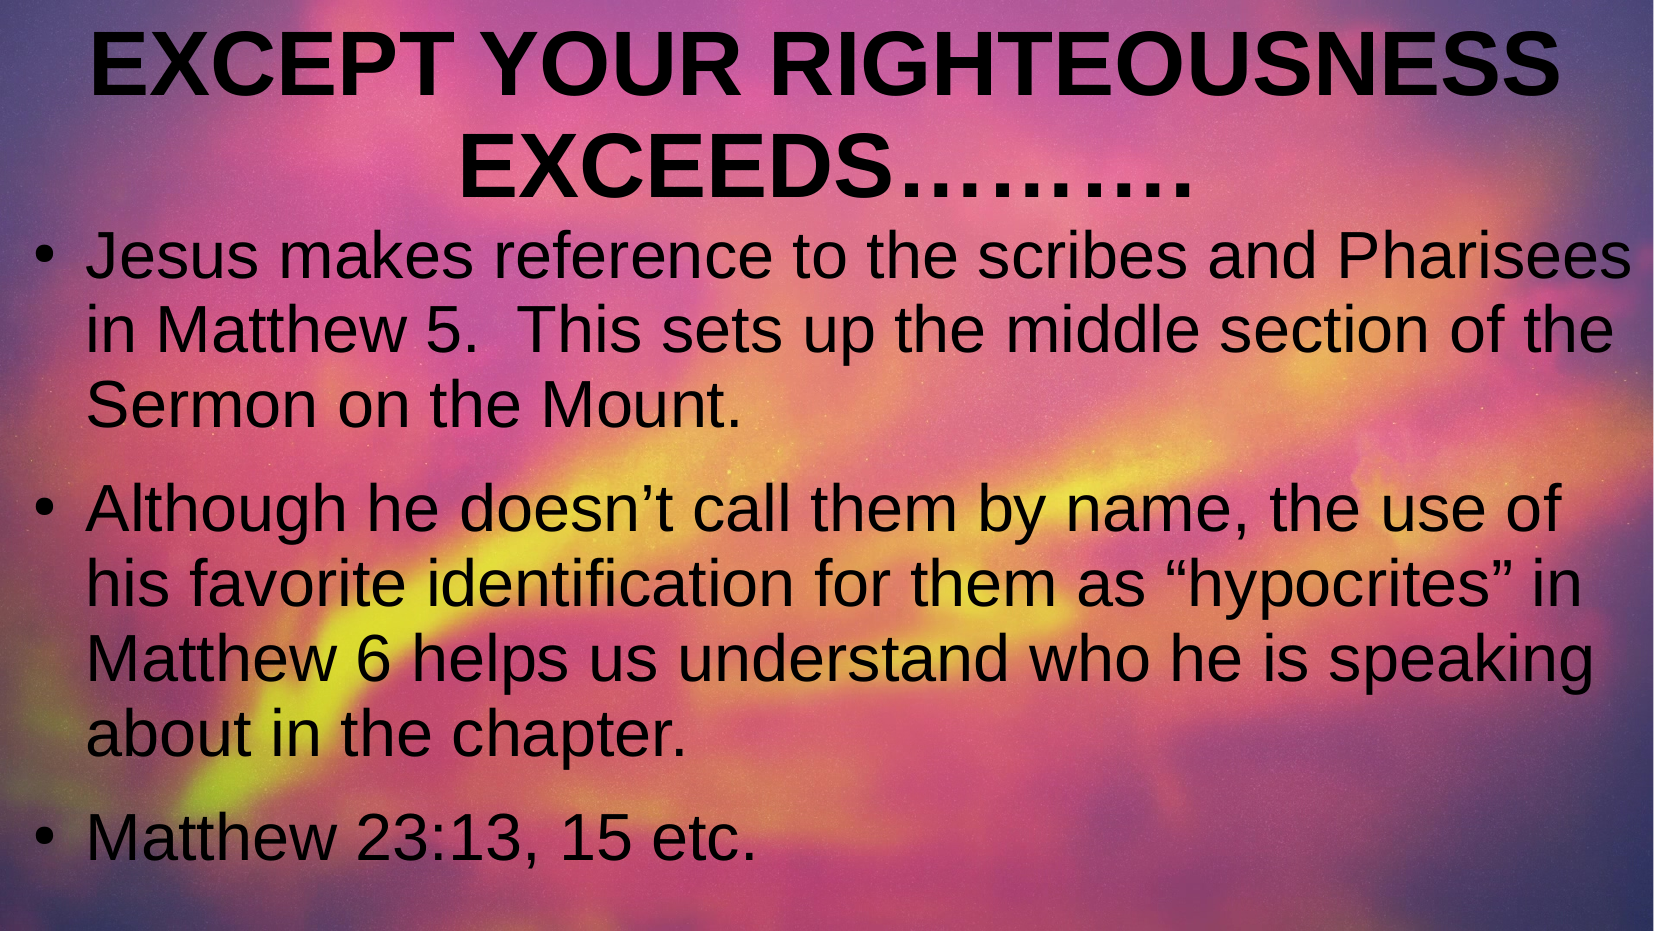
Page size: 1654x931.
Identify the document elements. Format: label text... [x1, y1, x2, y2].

list Jesus makes reference to the scribes and Pharisees in Matthew 5. This sets up the middle section of the Sermon on the Mount. Although he doesn’t call them by name, the use of his favorite identification for them as “hypocrites” in Matthew 6 helps us understand who he is speaking about in the chapter. Matthew 23:13, 15 etc. [15, 217, 1636, 901]
picture [0, 0, 1654, 931]
title EXCEPT YOUR RIGHTEOUSNESS EXCEEDS………. [82, 12, 1571, 217]
